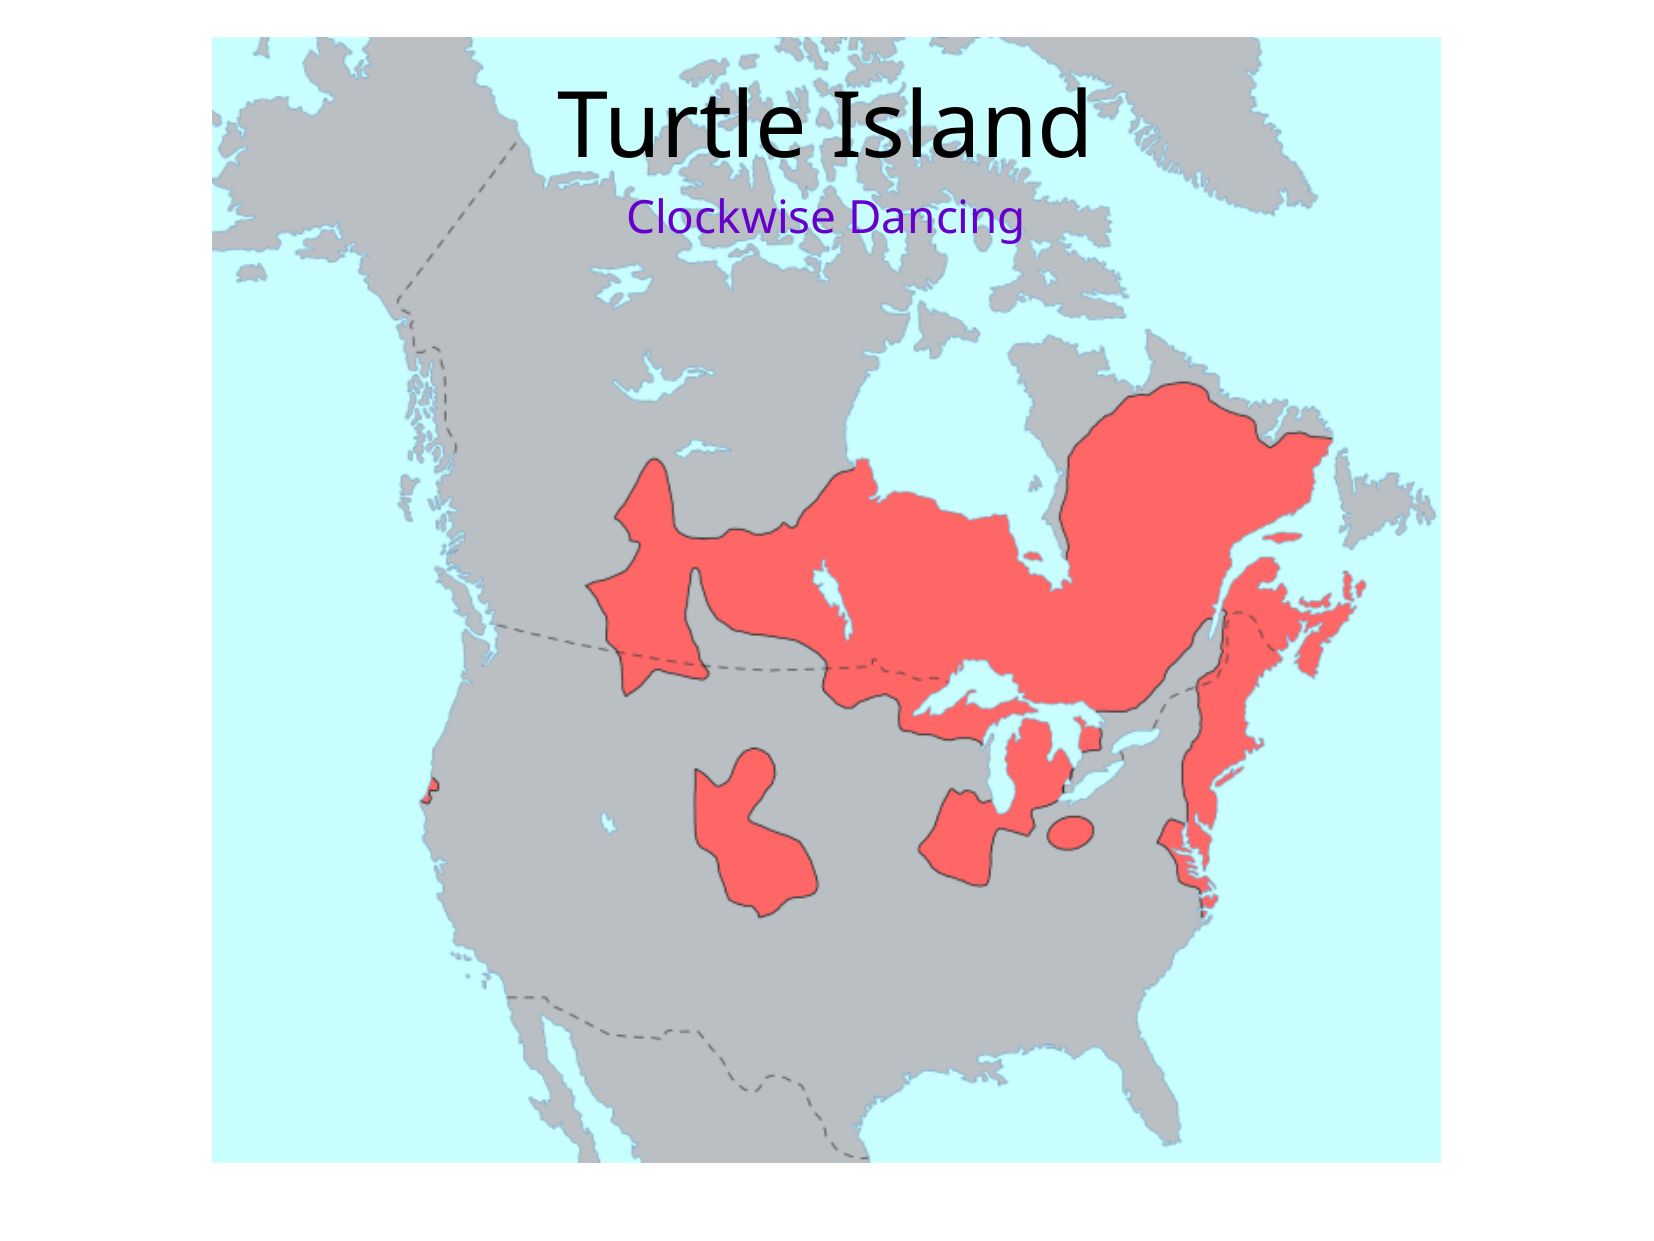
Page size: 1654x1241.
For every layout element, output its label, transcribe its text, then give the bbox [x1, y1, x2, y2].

picture [212, 257, 1441, 1163]
picture [212, 37, 1441, 49]
title Turtle Island Clockwise Dancing [82, 49, 1571, 257]
